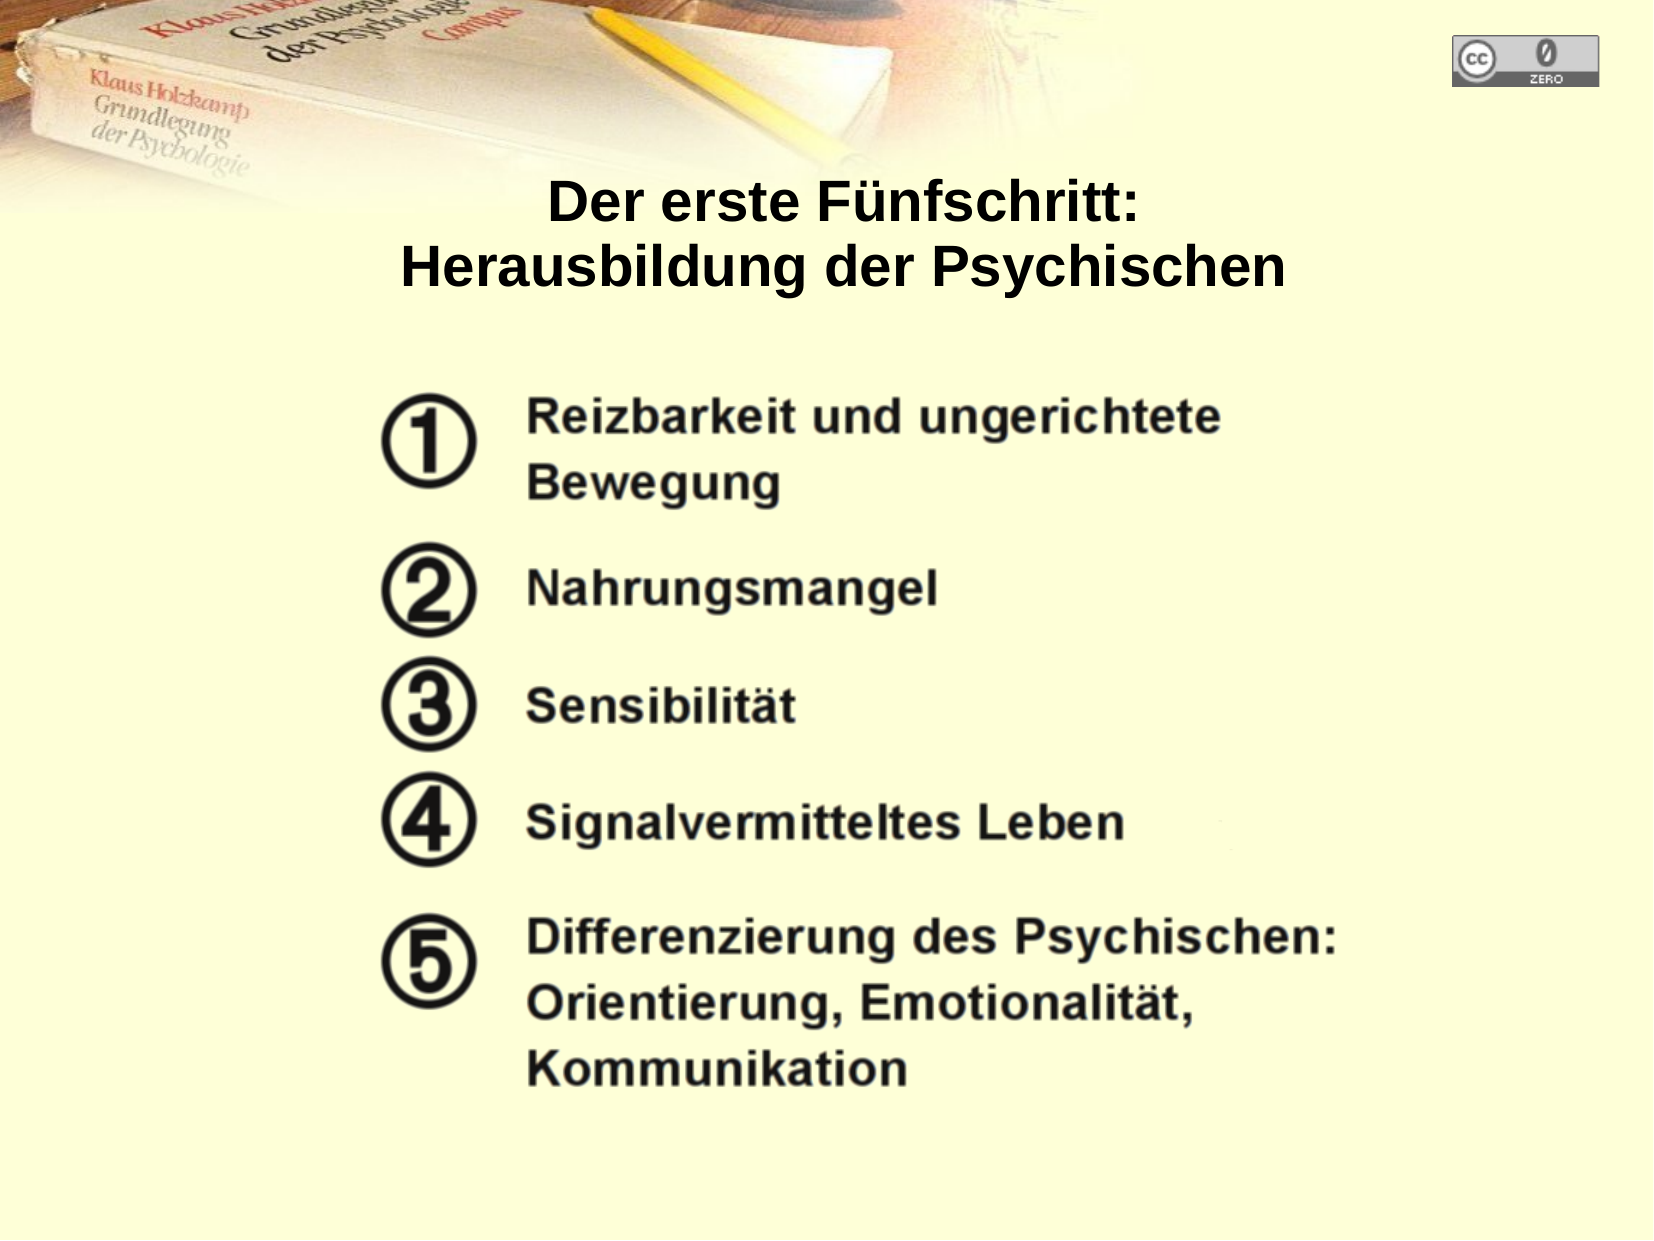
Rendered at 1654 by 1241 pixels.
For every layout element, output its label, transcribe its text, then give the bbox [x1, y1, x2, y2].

picture [1452, 35, 1600, 87]
title Der erste Fünfschritt: Herausbildung der Psychischen [82, 103, 1607, 299]
picture [0, 0, 1156, 213]
picture [366, 383, 1341, 1104]
